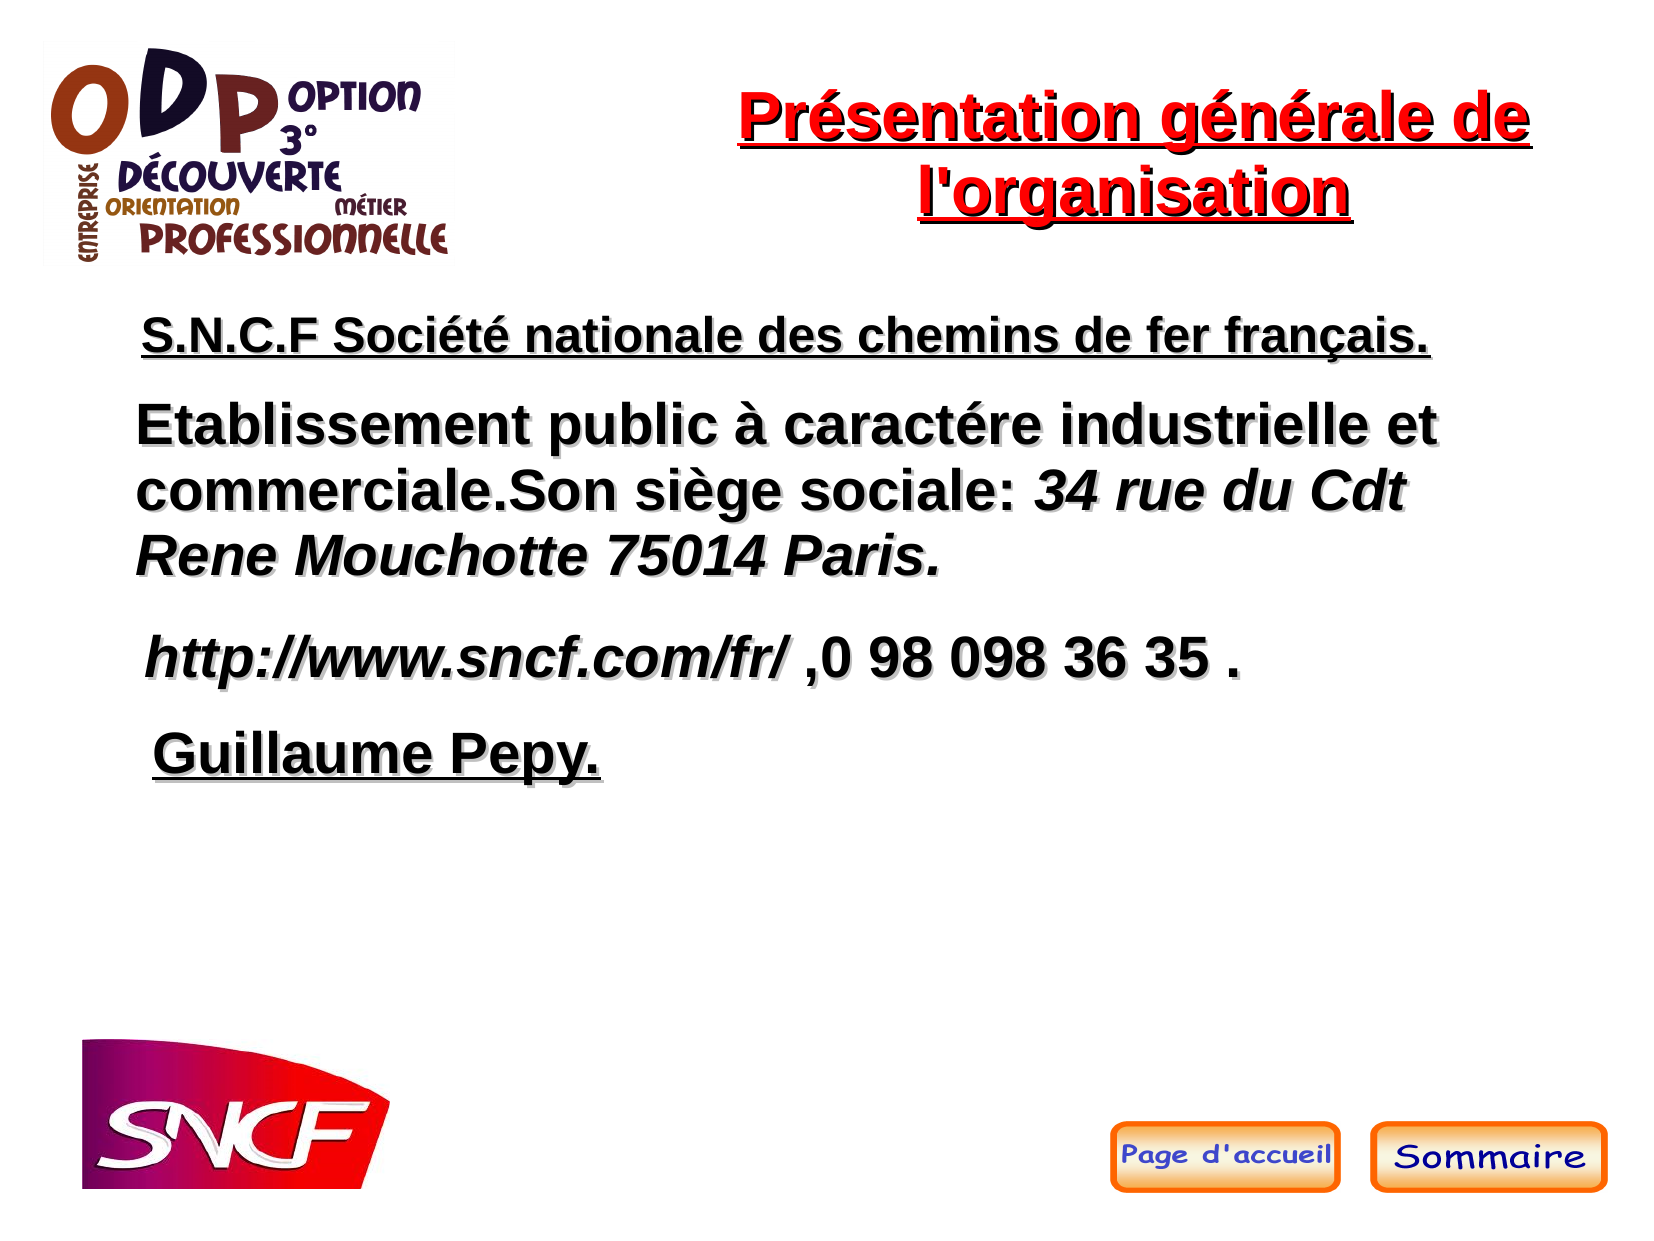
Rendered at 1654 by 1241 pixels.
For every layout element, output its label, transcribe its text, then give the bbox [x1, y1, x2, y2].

list S.N.C.F Société nationale des chemins de fer français. Etablissement public à caractére industrielle et commerciale.Son siège sociale: 34 rue du Cdt Rene Mouchotte 75014 Paris. http://www.sncf.com/fr/ ,0 98 098 36 35 . Guillaume Pepy. [70, 307, 1559, 875]
picture [82, 1039, 390, 1190]
picture [1370, 1121, 1608, 1193]
title Présentation générale de l'organisation [637, 49, 1630, 257]
picture [1110, 1121, 1341, 1193]
picture [43, 41, 455, 266]
